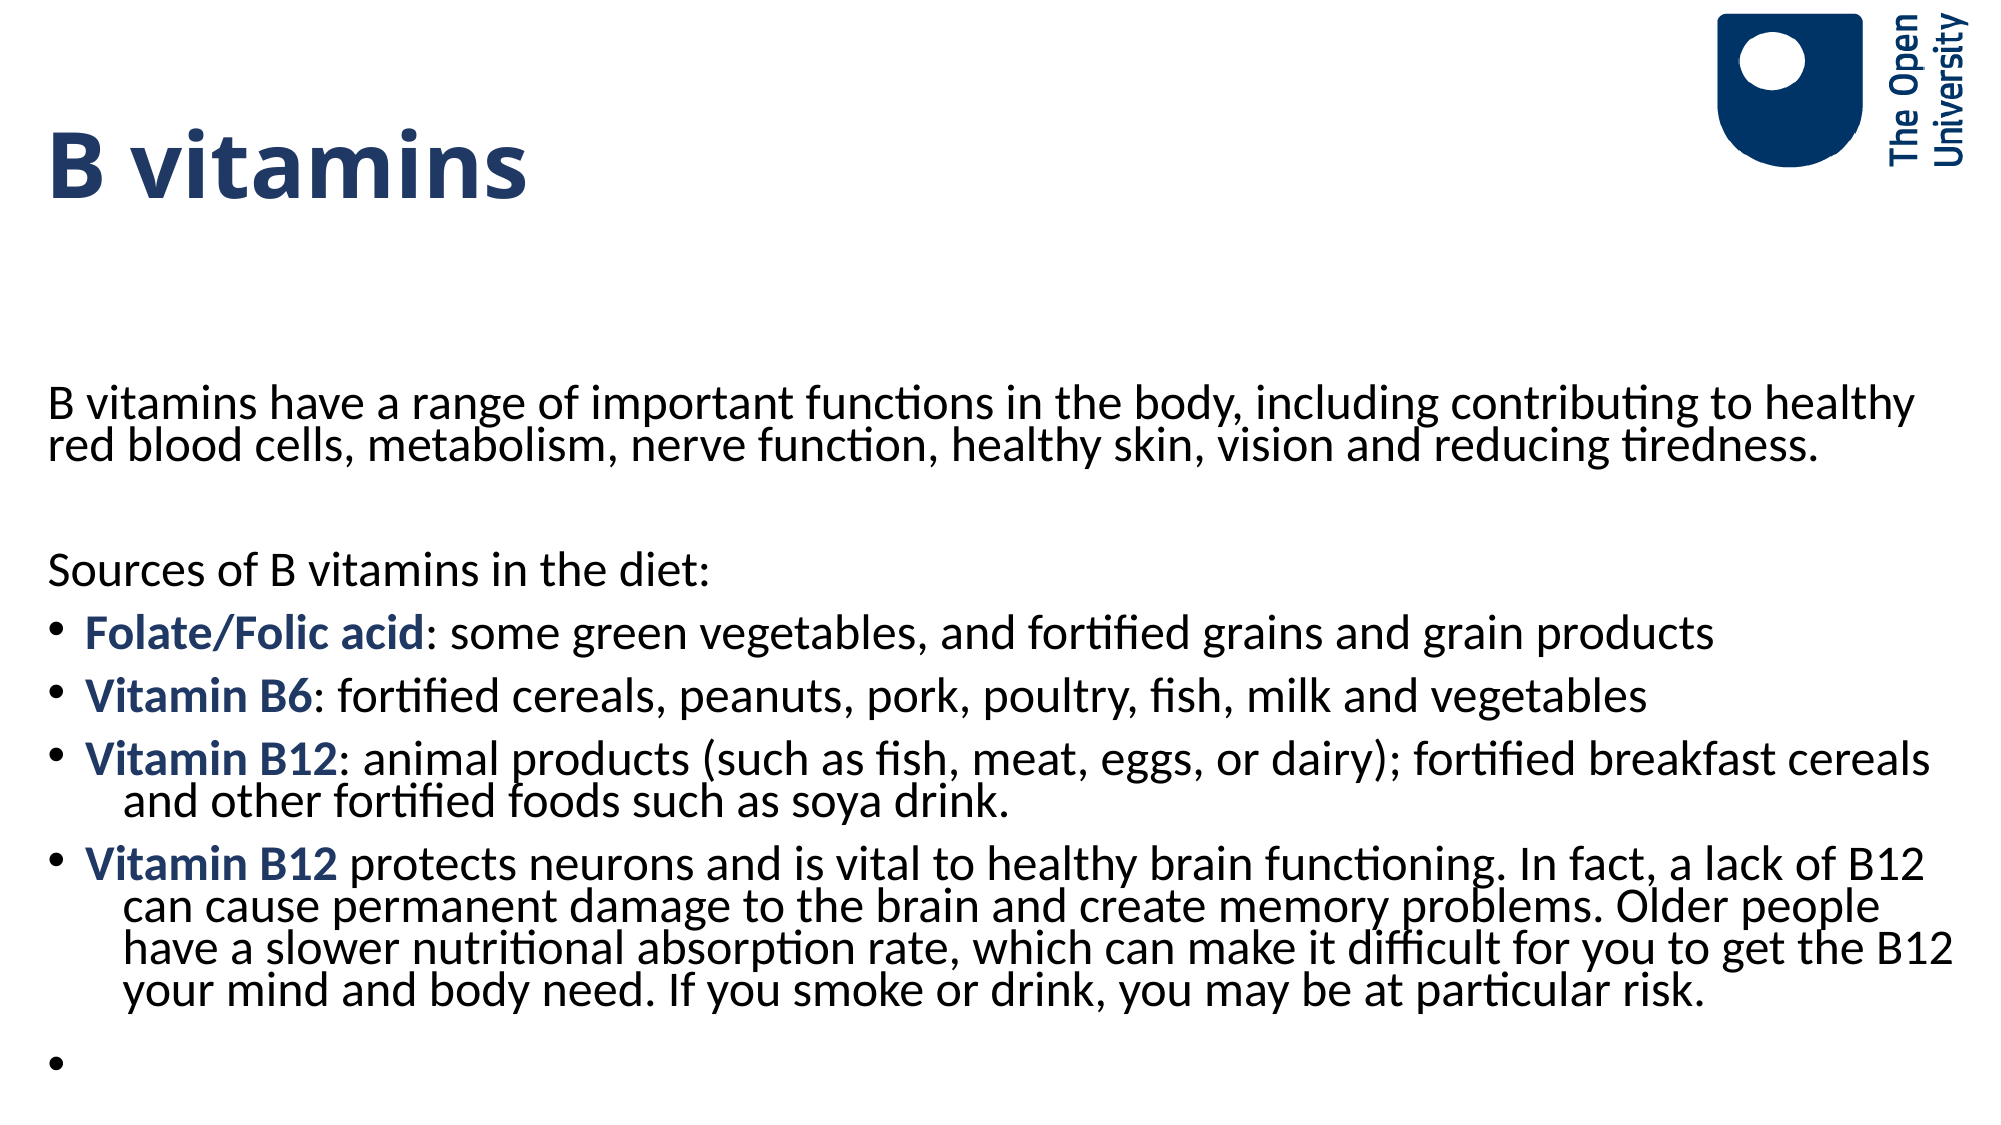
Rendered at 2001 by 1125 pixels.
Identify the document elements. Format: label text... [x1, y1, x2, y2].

title B vitamins [30, 60, 1756, 278]
picture [1716, 10, 1971, 170]
list B vitamins have a range of important functions in the body, including contributing to healthy red blood cells, metabolism, nerve function, healthy skin, vision and reducing tiredness. Sources of B vitamins in the diet: Folate/Folic acid: some green vegetables, and fortified grains and grain products Vitamin B6: fortified cereals, peanuts, pork, poultry, fish, milk and vegetables Vitamin B12: animal products (such as fish, meat, eggs, or dairy); fortified breakfast cereals and other fortified foods such as soya drink. Vitamin B12 protects neurons and is vital to healthy brain functioning. In fact, a lack of B12 can cause permanent damage to the brain and create memory problems. Older people have a slower nutritional absorption rate, which can make it difficult for you to get the B12 your mind and body need. If you smoke or drink, you may be at particular risk. [32, 234, 2000, 1125]
